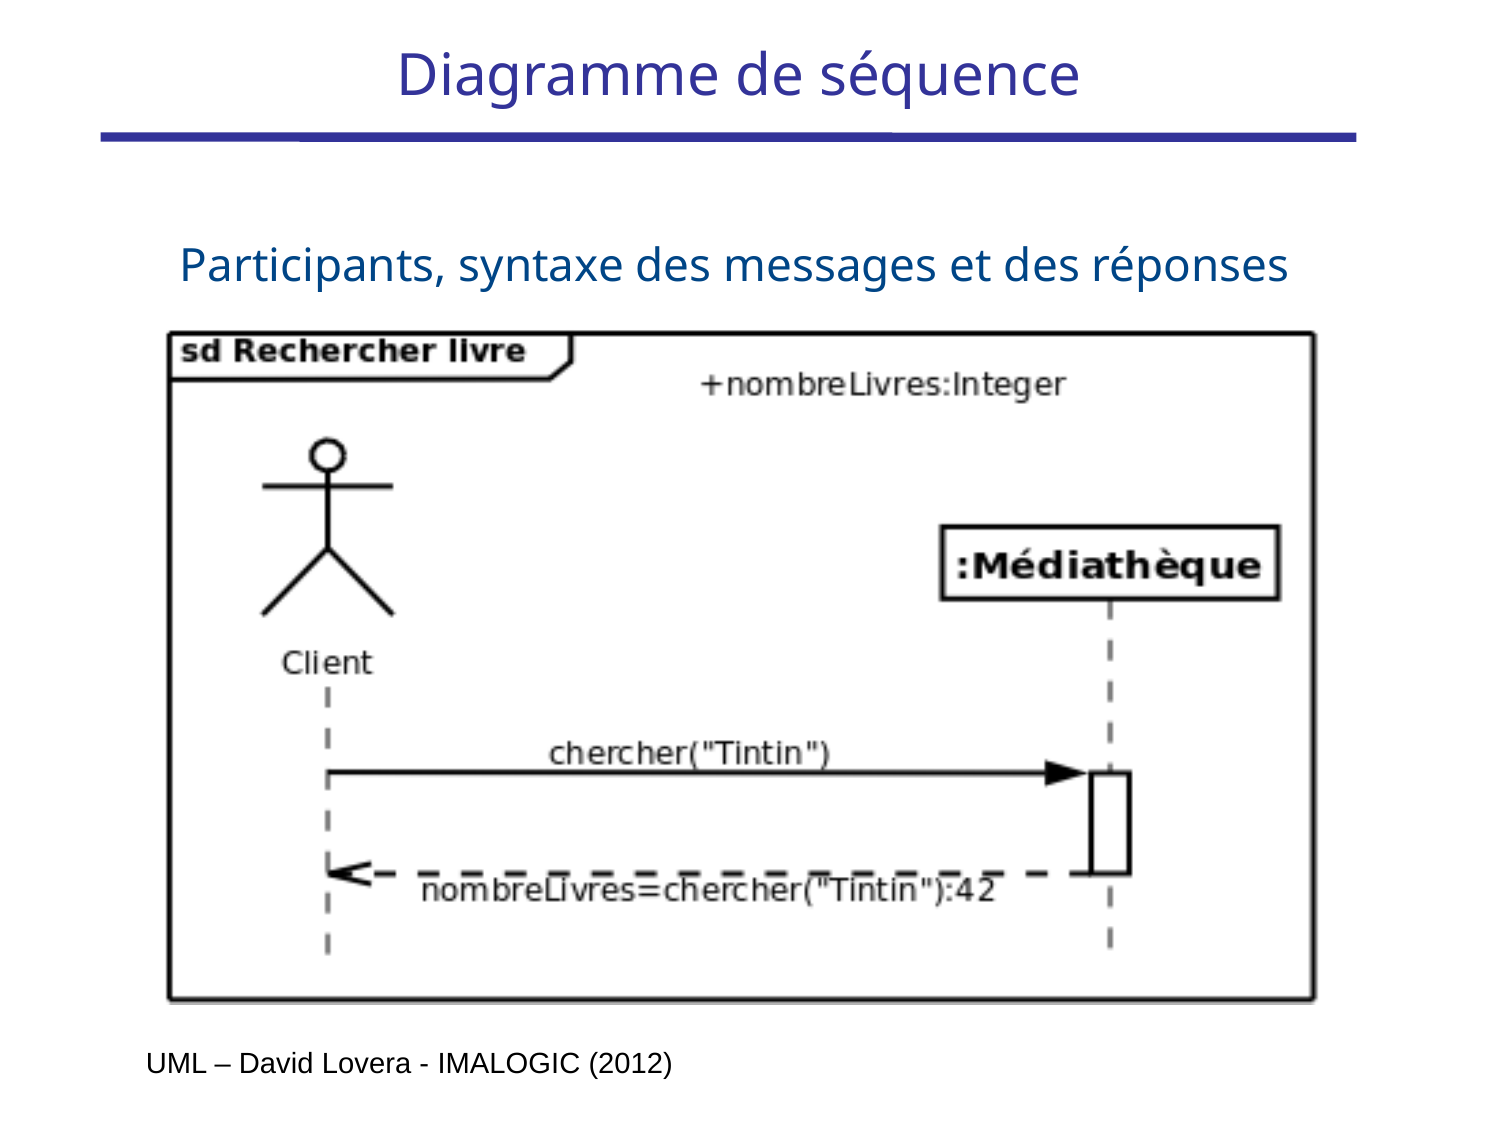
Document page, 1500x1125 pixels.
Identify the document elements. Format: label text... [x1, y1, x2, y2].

text_box Diagramme de séquence [382, 29, 1096, 115]
text_box Participants, syntaxe des messages et des réponses [165, 224, 1392, 296]
picture [165, 329, 1321, 1006]
list UML – David Lovera - IMALOGIC (2012) [75, 1047, 1425, 1087]
